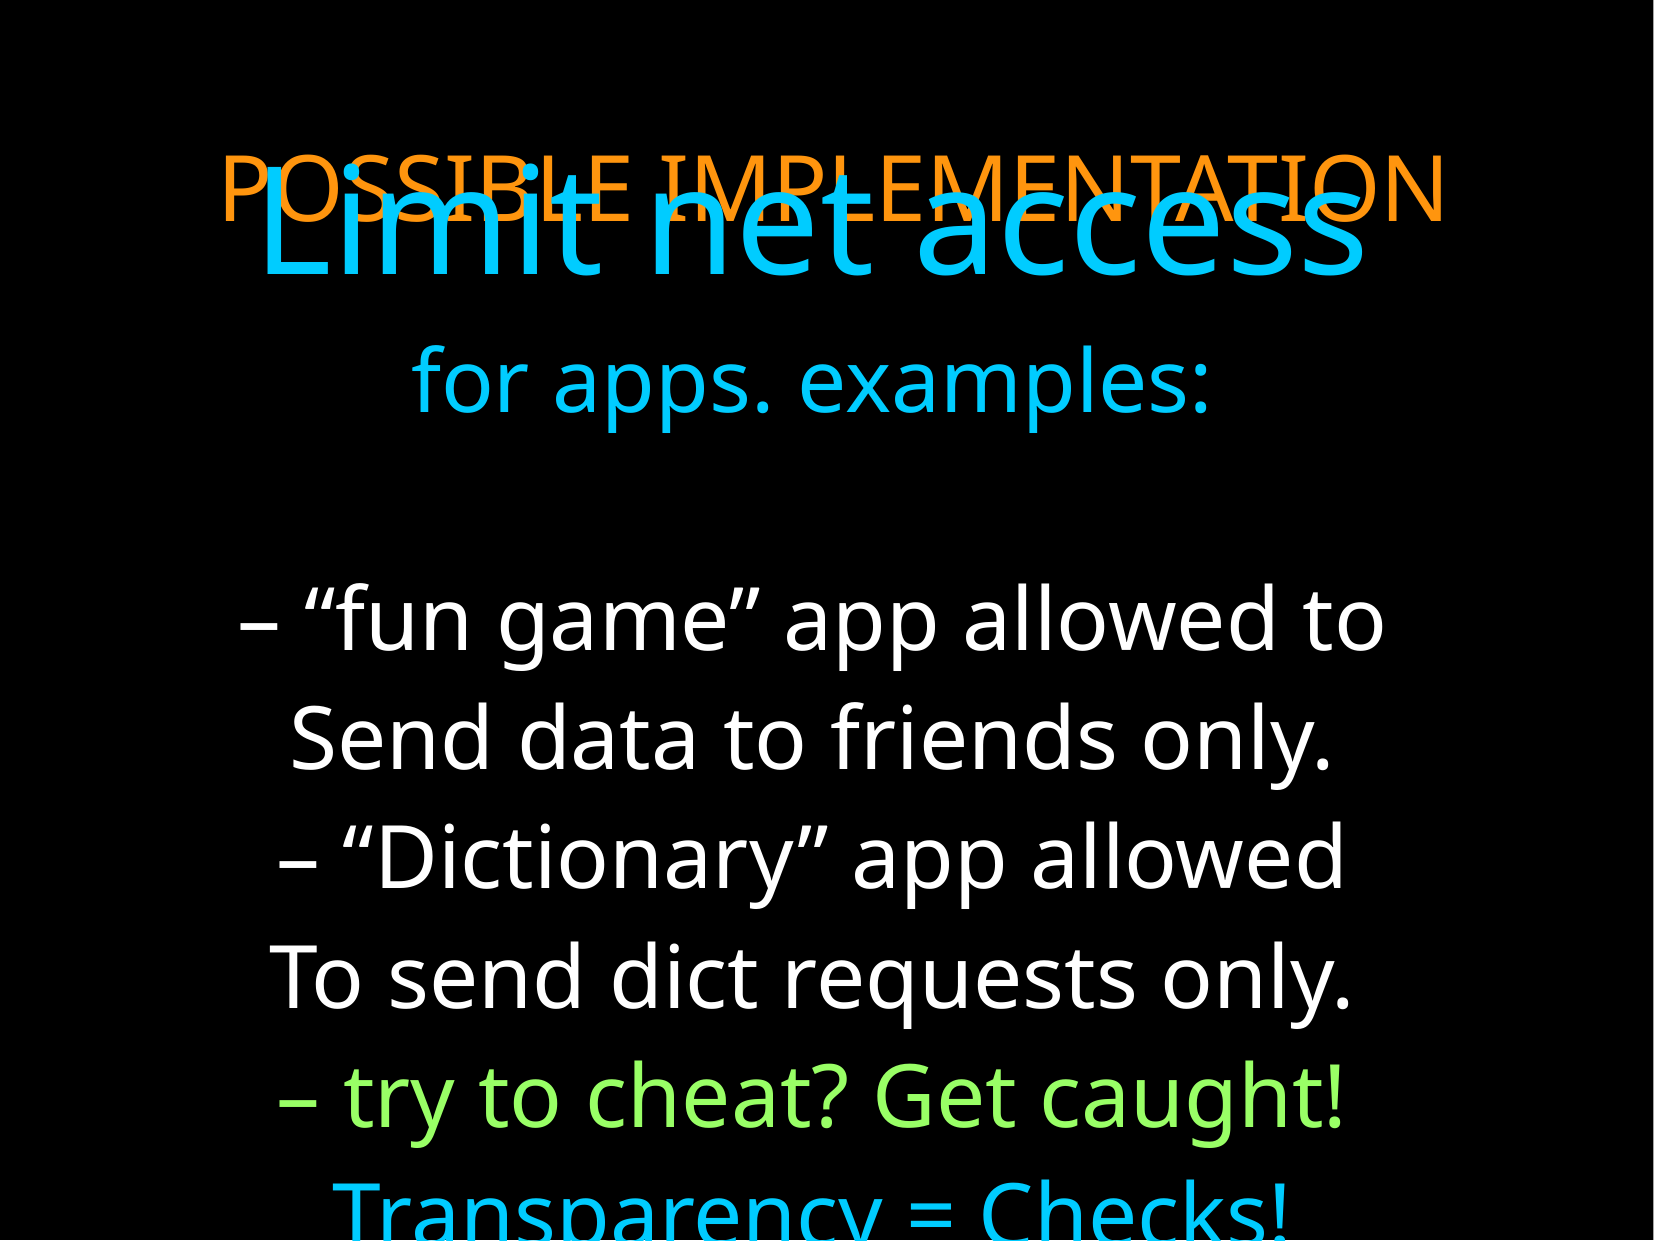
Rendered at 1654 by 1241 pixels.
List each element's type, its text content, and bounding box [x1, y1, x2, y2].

title POSSIBLE IMPLEMENTATION [90, 82, 1579, 290]
subtitle Limit net access for apps. examples: – “fun game” app allowed to Send data to friends only. – “Dictionary” app allowed To send dict requests only. – try to cheat? Get caught! Transparency = Checks! [84, 145, 1540, 1241]
